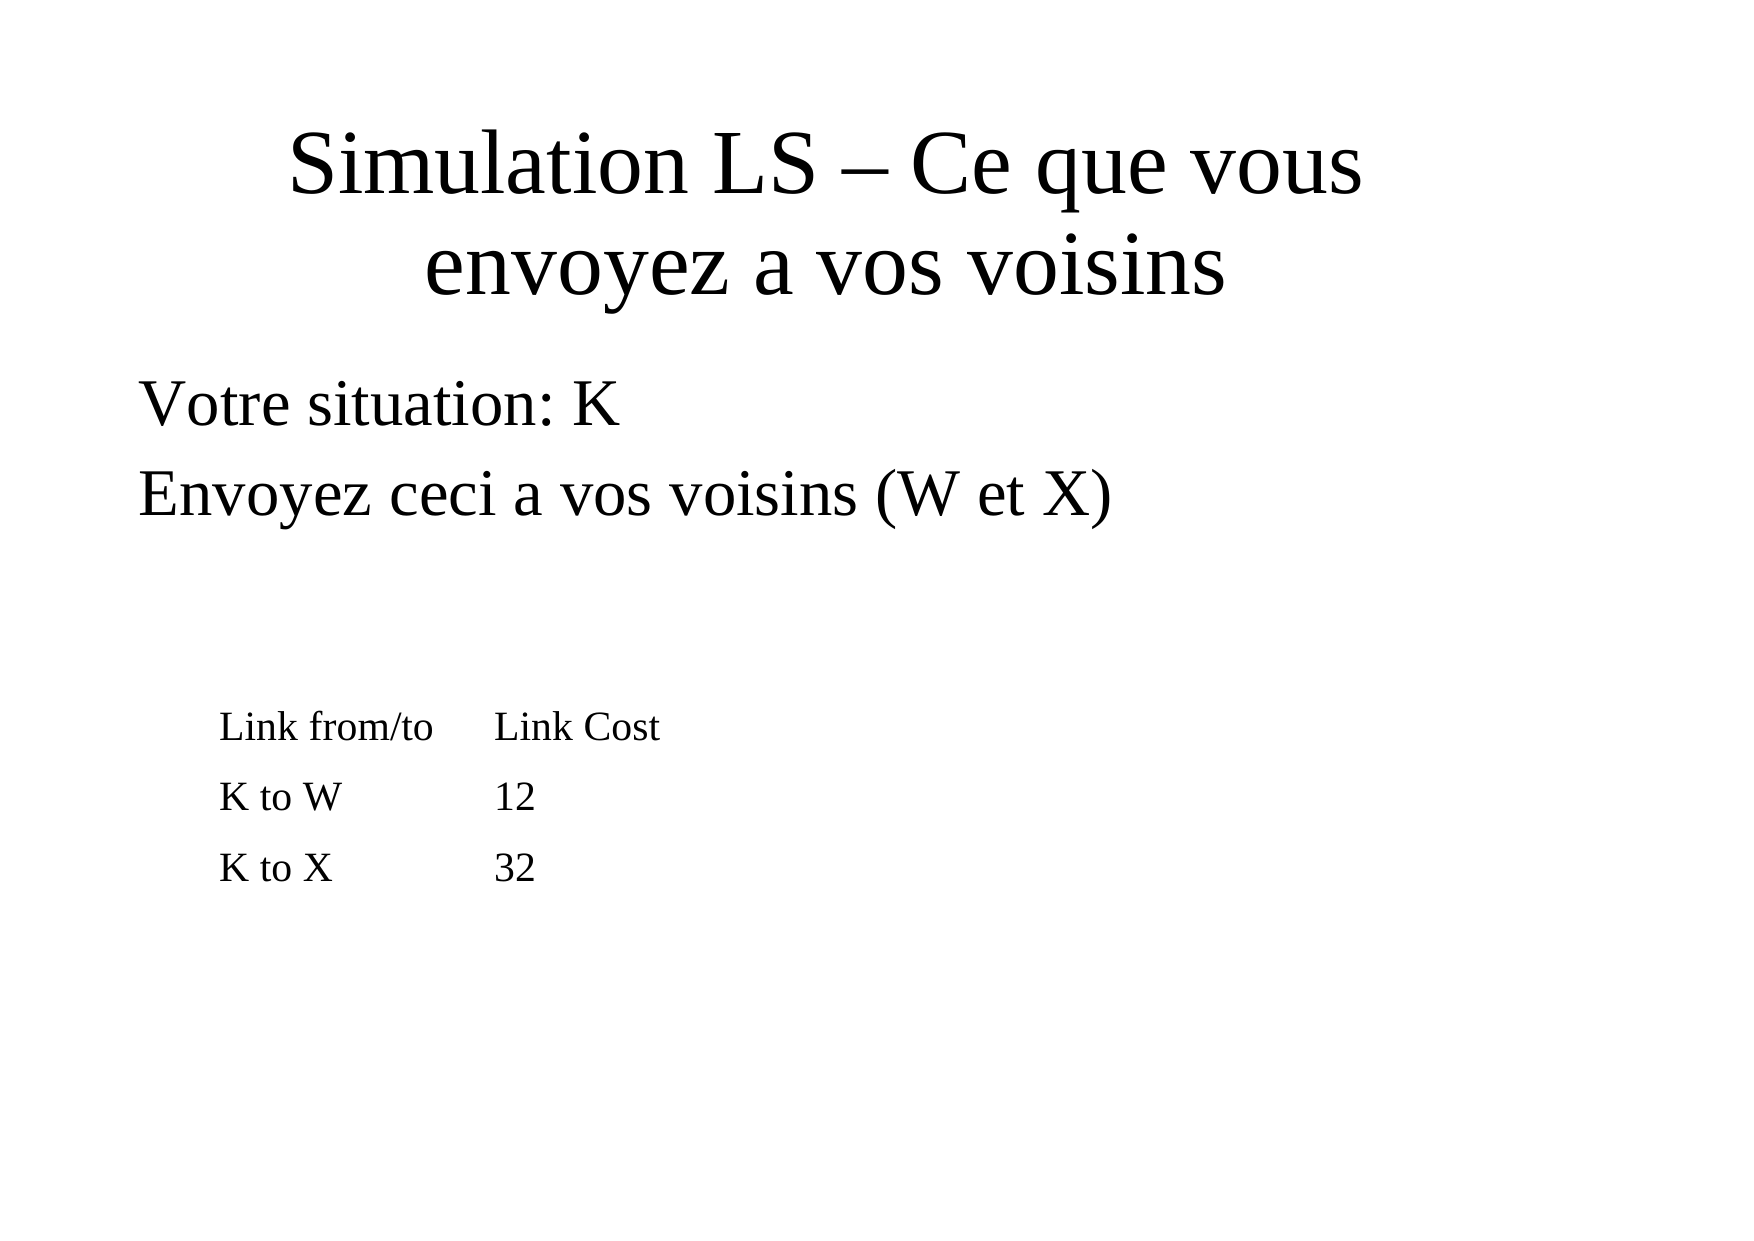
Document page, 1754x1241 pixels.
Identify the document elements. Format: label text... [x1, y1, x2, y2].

text_box Link Cost [479, 695, 755, 758]
text_box Link from/to [204, 695, 479, 758]
text_box K to X [204, 836, 479, 899]
text_box K to W [204, 765, 479, 828]
text_box 12 [479, 765, 755, 828]
text_box 32 [479, 836, 755, 899]
